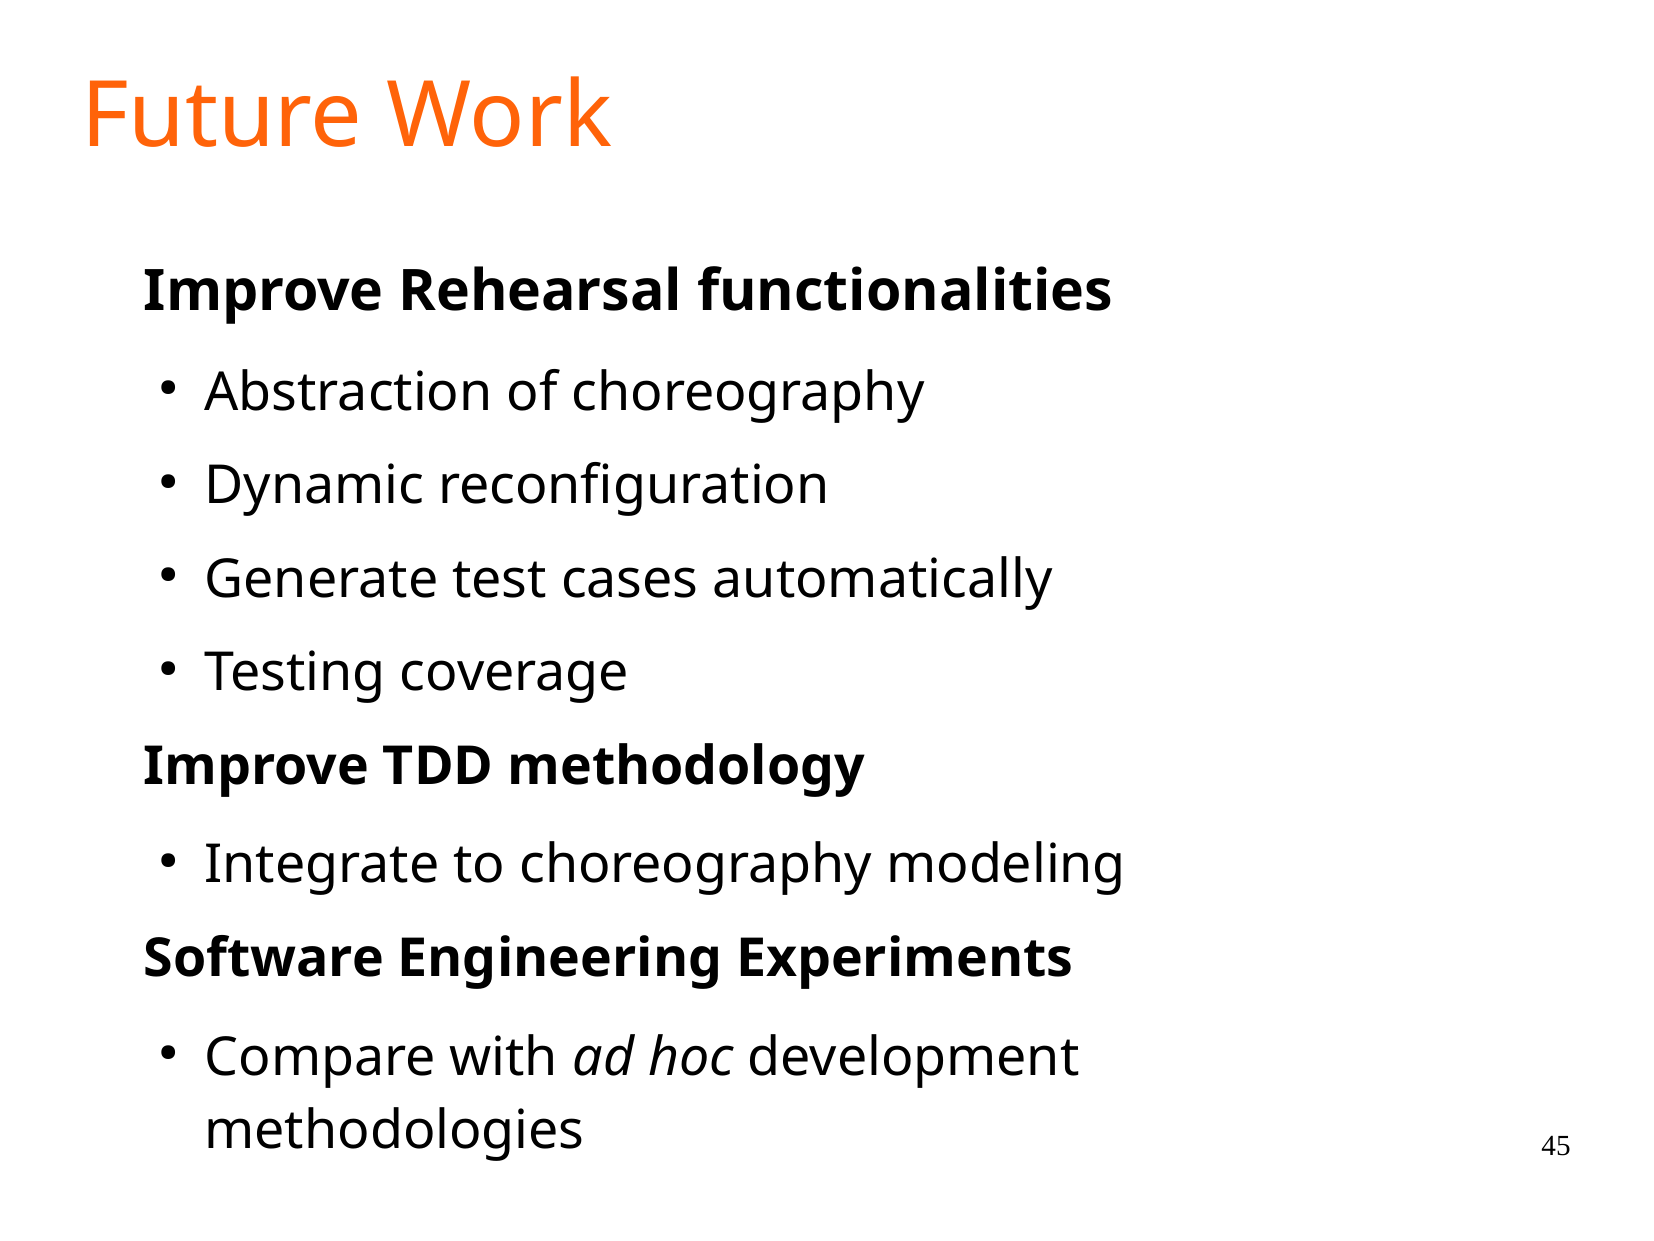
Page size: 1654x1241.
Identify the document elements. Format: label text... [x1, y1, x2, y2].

list Improve Rehearsal functionalities Abstraction of choreography Dynamic reconfiguration Generate test cases automatically Testing coverage Improve TDD methodology Integrate to choreography modeling Software Engineering Experiments Compare with ad hoc development methodologies [82, 248, 1654, 1171]
title Future Work [81, 17, 1570, 204]
